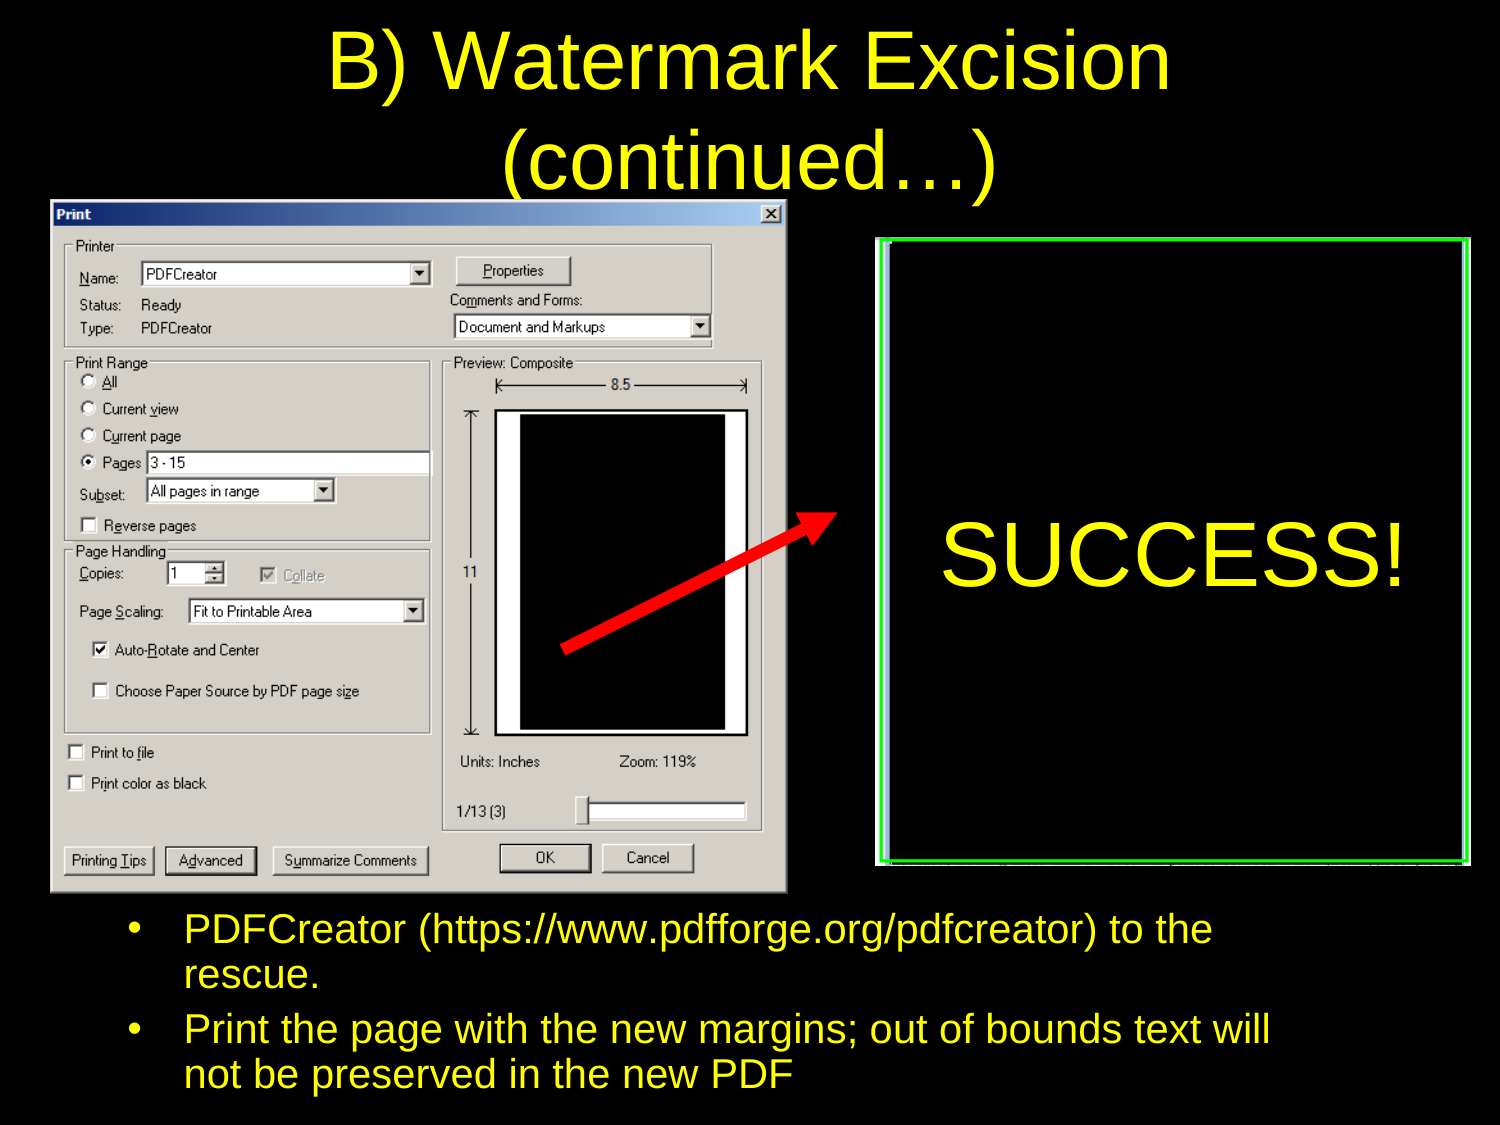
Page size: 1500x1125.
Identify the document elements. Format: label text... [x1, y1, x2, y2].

title B) Watermark Excision (continued…) [75, 0, 1426, 214]
picture [50, 199, 788, 895]
list PDFCreator (https://www.pdfforge.org/pdfcreator) to the rescue. Print the page with the new margins; out of bounds text will not be preserved in the new PDF [112, 899, 1313, 1125]
picture [875, 237, 1471, 866]
text_box SUCCESS! [924, 487, 1500, 613]
